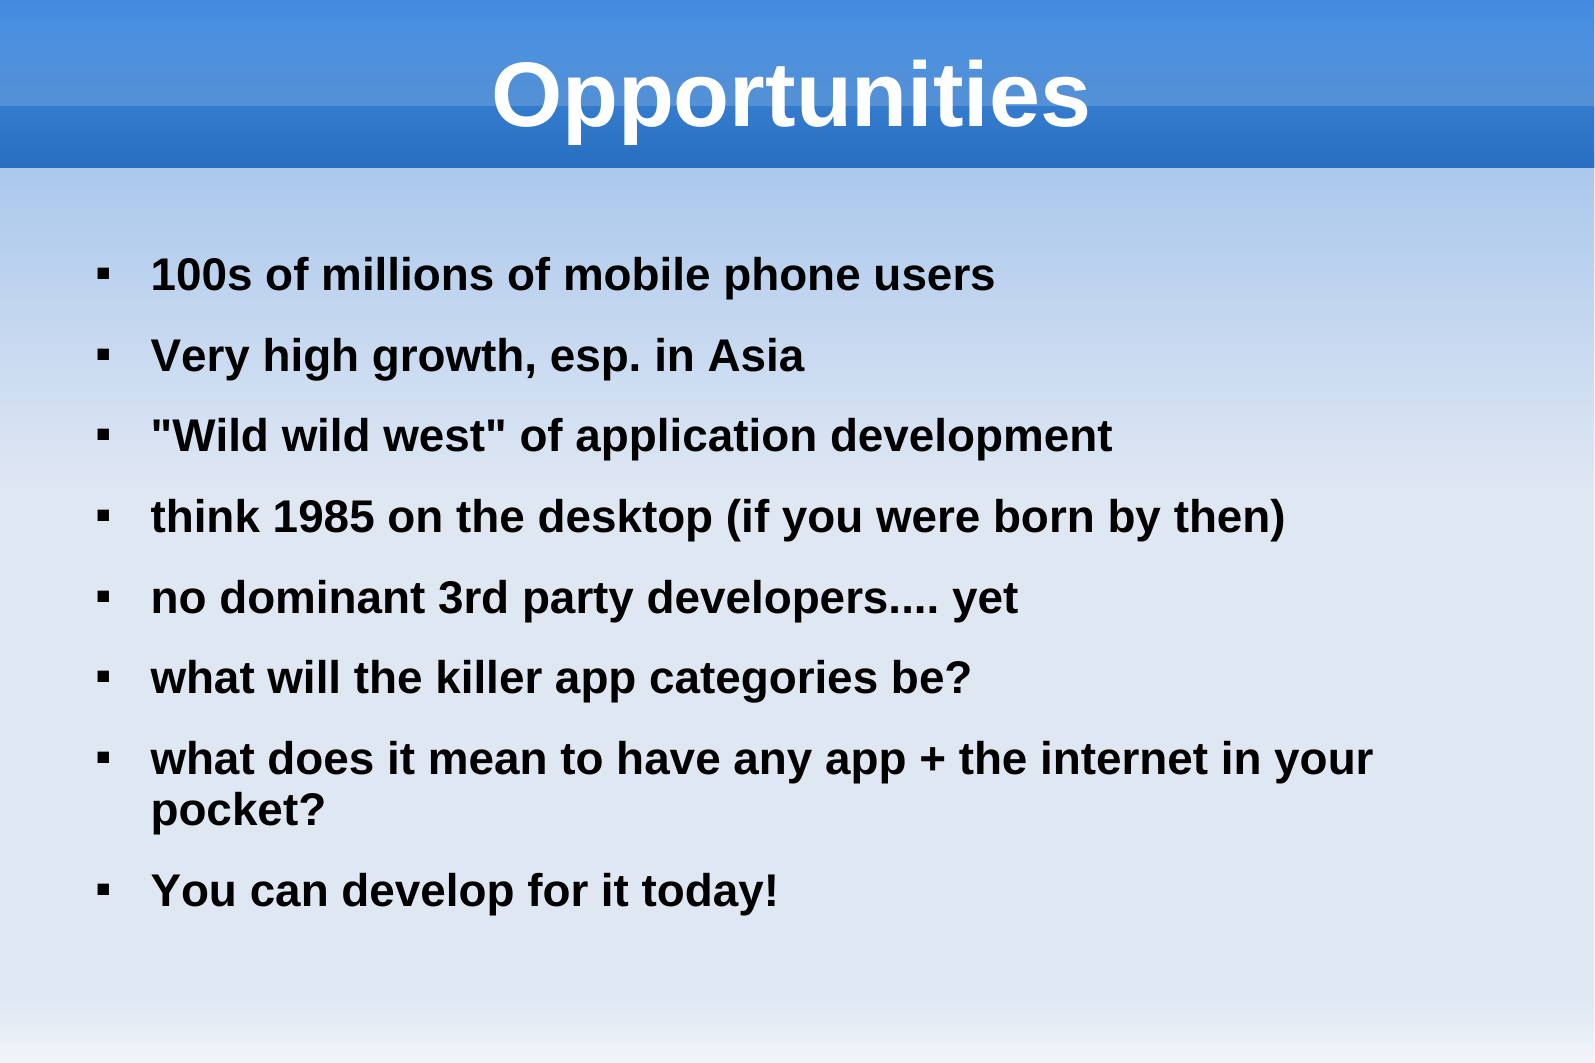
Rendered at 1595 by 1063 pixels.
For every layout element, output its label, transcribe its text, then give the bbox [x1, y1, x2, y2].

title Opportunities [74, 13, 1510, 177]
picture [0, 0, 1595, 1063]
list 100s of millions of mobile phone users Very high growth, esp. in Asia "Wild wild west" of application development think 1985 on the desktop (if you were born by then) no dominant 3rd party developers.... yet what will the killer app categories be? what does it mean to have any app + the internet in your pocket? You can develop for it today! [79, 248, 1515, 989]
